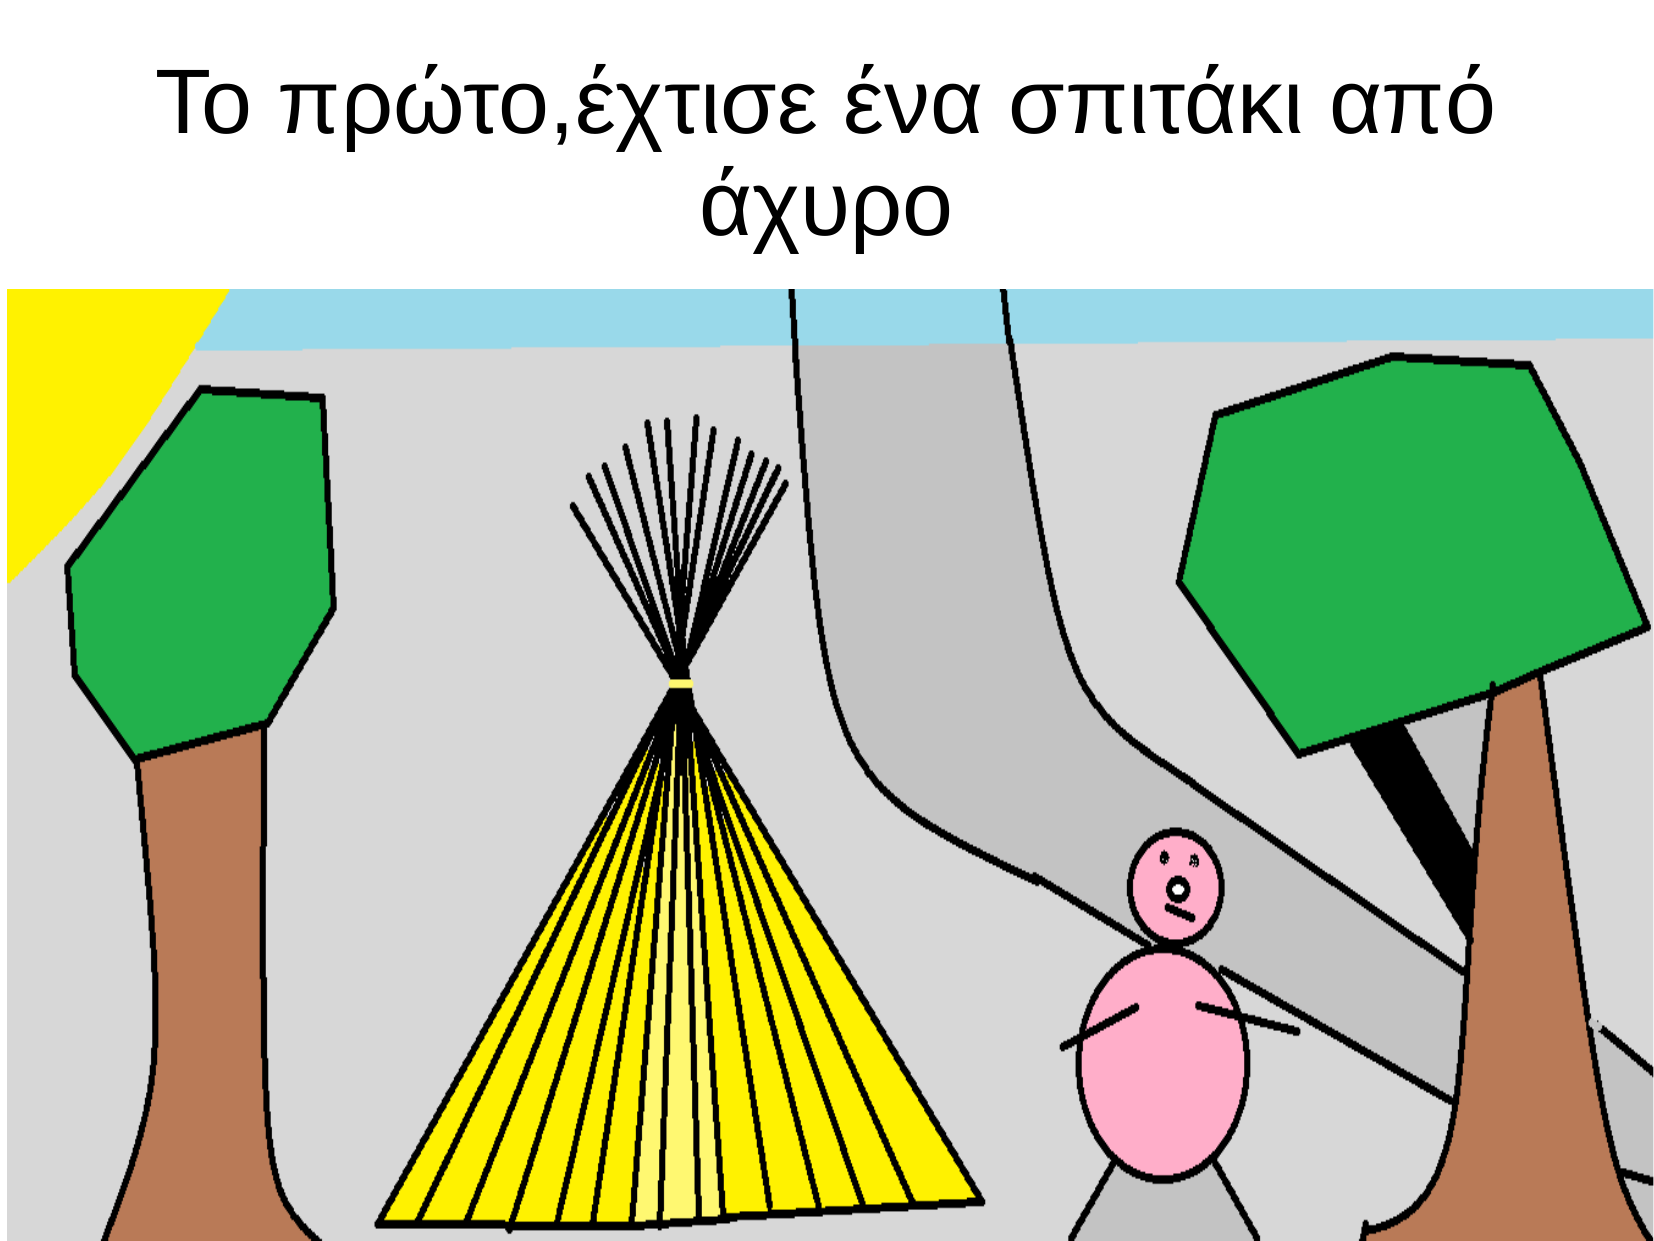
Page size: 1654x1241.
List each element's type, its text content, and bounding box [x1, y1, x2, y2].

picture [7, 289, 1654, 1241]
title Το πρώτο,έχτισε ένα σπιτάκι από άχυρο [82, 49, 1571, 257]
